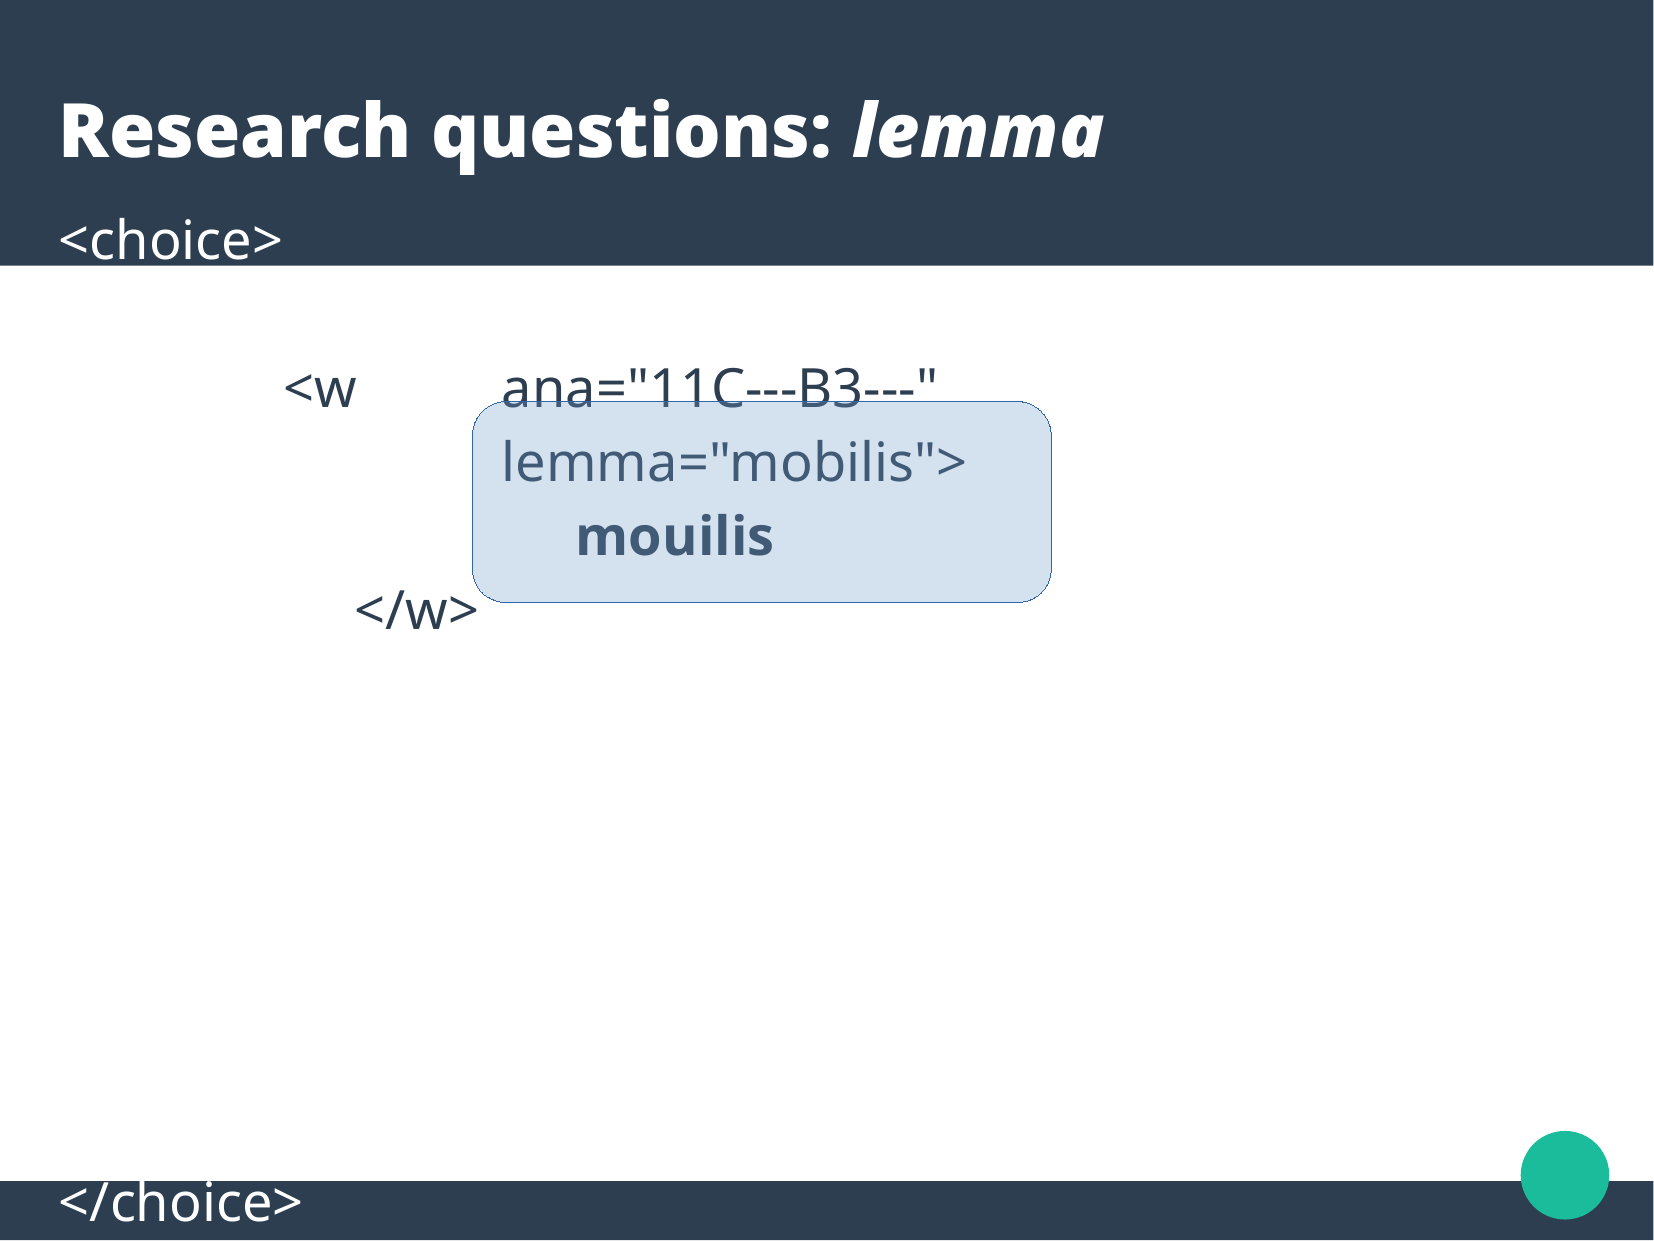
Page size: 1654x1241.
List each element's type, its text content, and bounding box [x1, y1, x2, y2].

subtitle <choice> <sic> <w ana="11C---B3---" lemma="mobilis"> mouilis </w> </sic> <corr cert="medium" type="mouilis"> <w ana="11C---B3---" lemma="mobilis"> mobilis </w> </corr> </choice> [59, 283, 1595, 1230]
title Research questions: lemma [59, 49, 1595, 207]
text_box [472, 401, 1052, 603]
